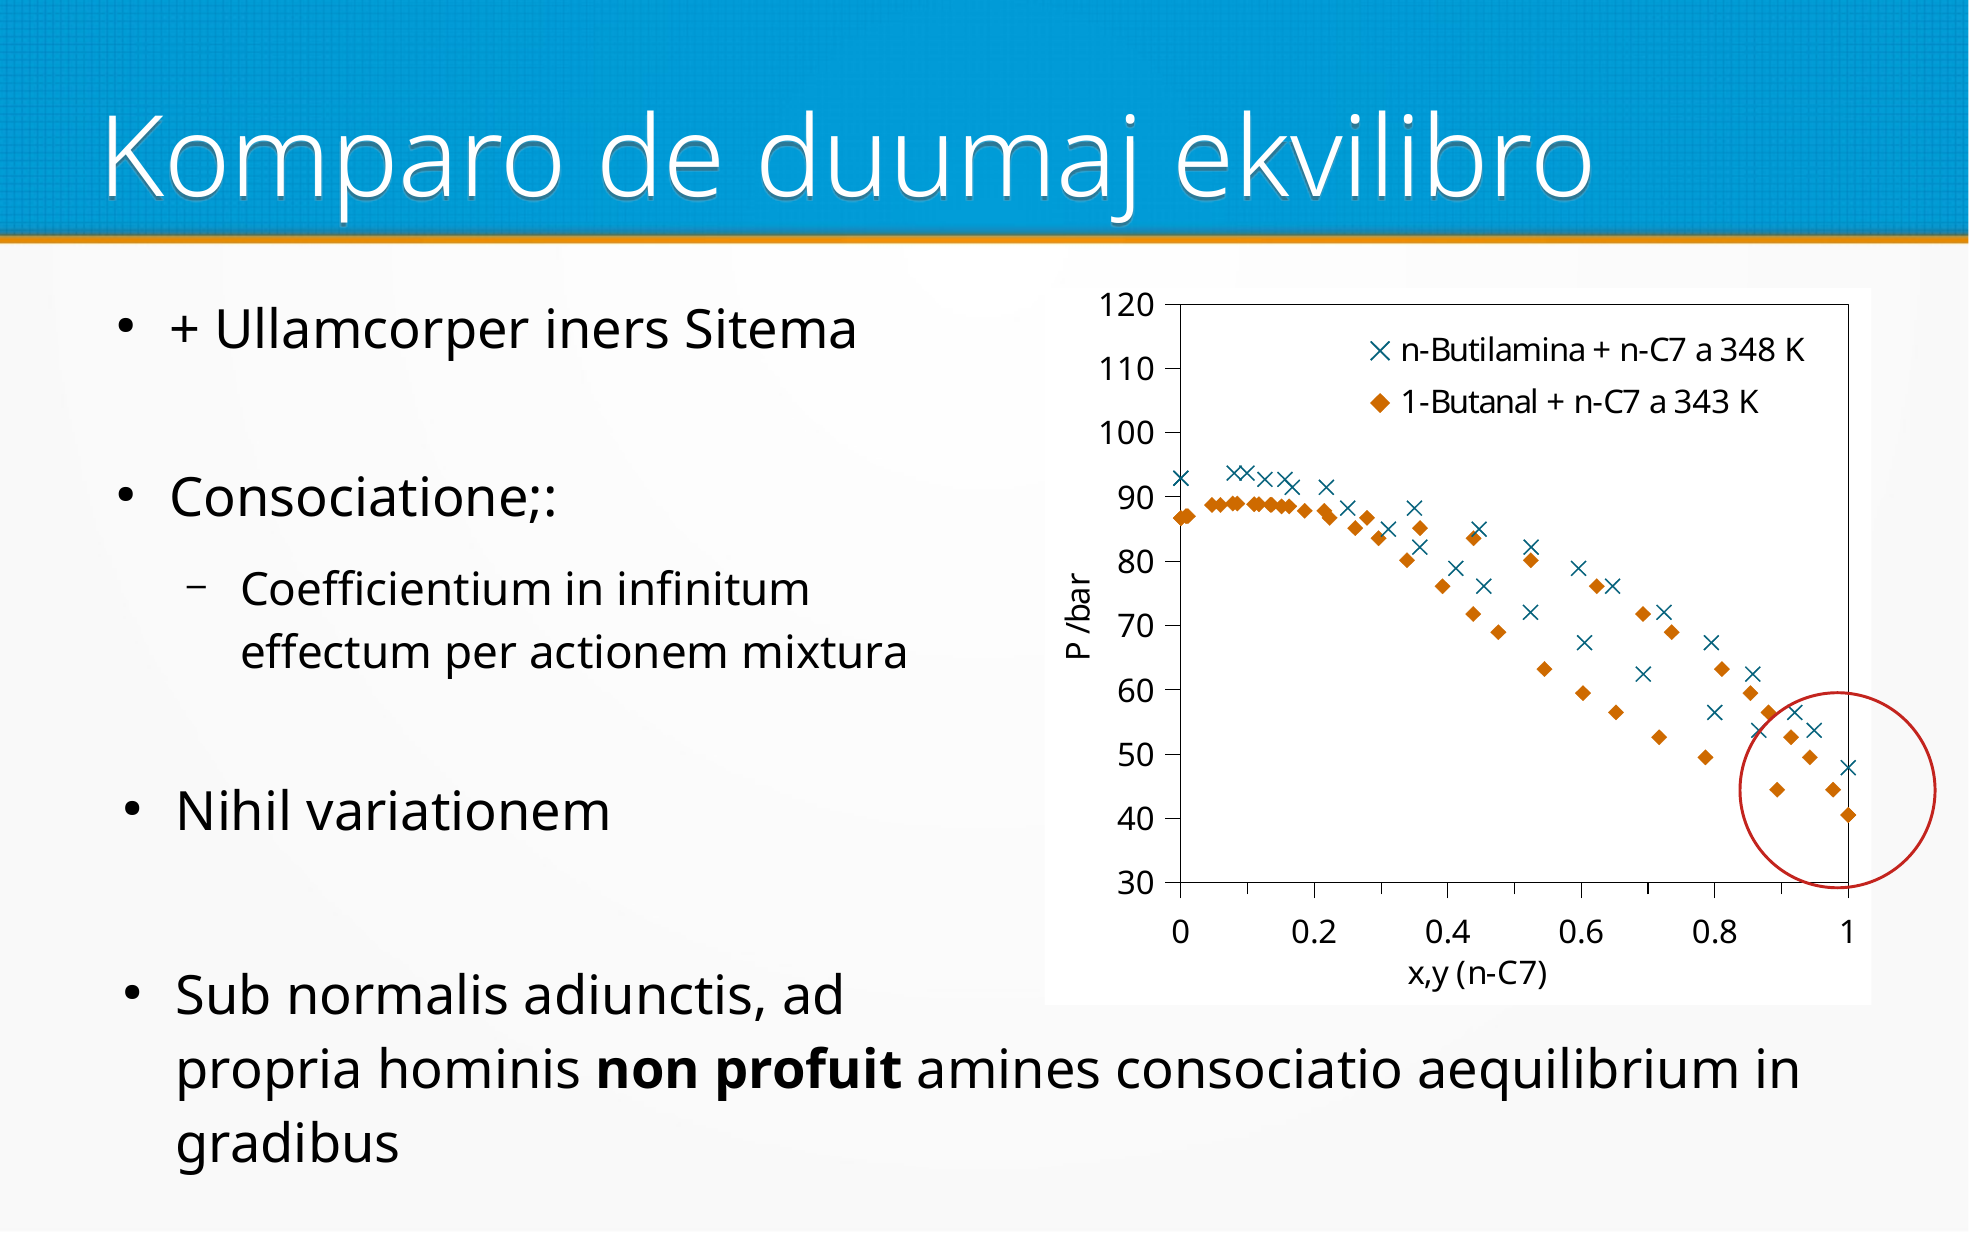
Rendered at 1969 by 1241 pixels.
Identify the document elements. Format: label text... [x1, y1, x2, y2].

list Sub normalis adiunctis, ad propria hominis non profuit amines consociatio aequilibrium in gradibus [105, 956, 1861, 1182]
list + Ullamcorper iners Sitema Consociatione;: Coefficientium in infinitum effectum per actionem mixtura [98, 290, 1006, 767]
title Komparo de duumaj ekvilibro [98, 49, 1870, 257]
list Nihil variationem [105, 772, 1036, 873]
picture [0, 231, 1969, 1241]
